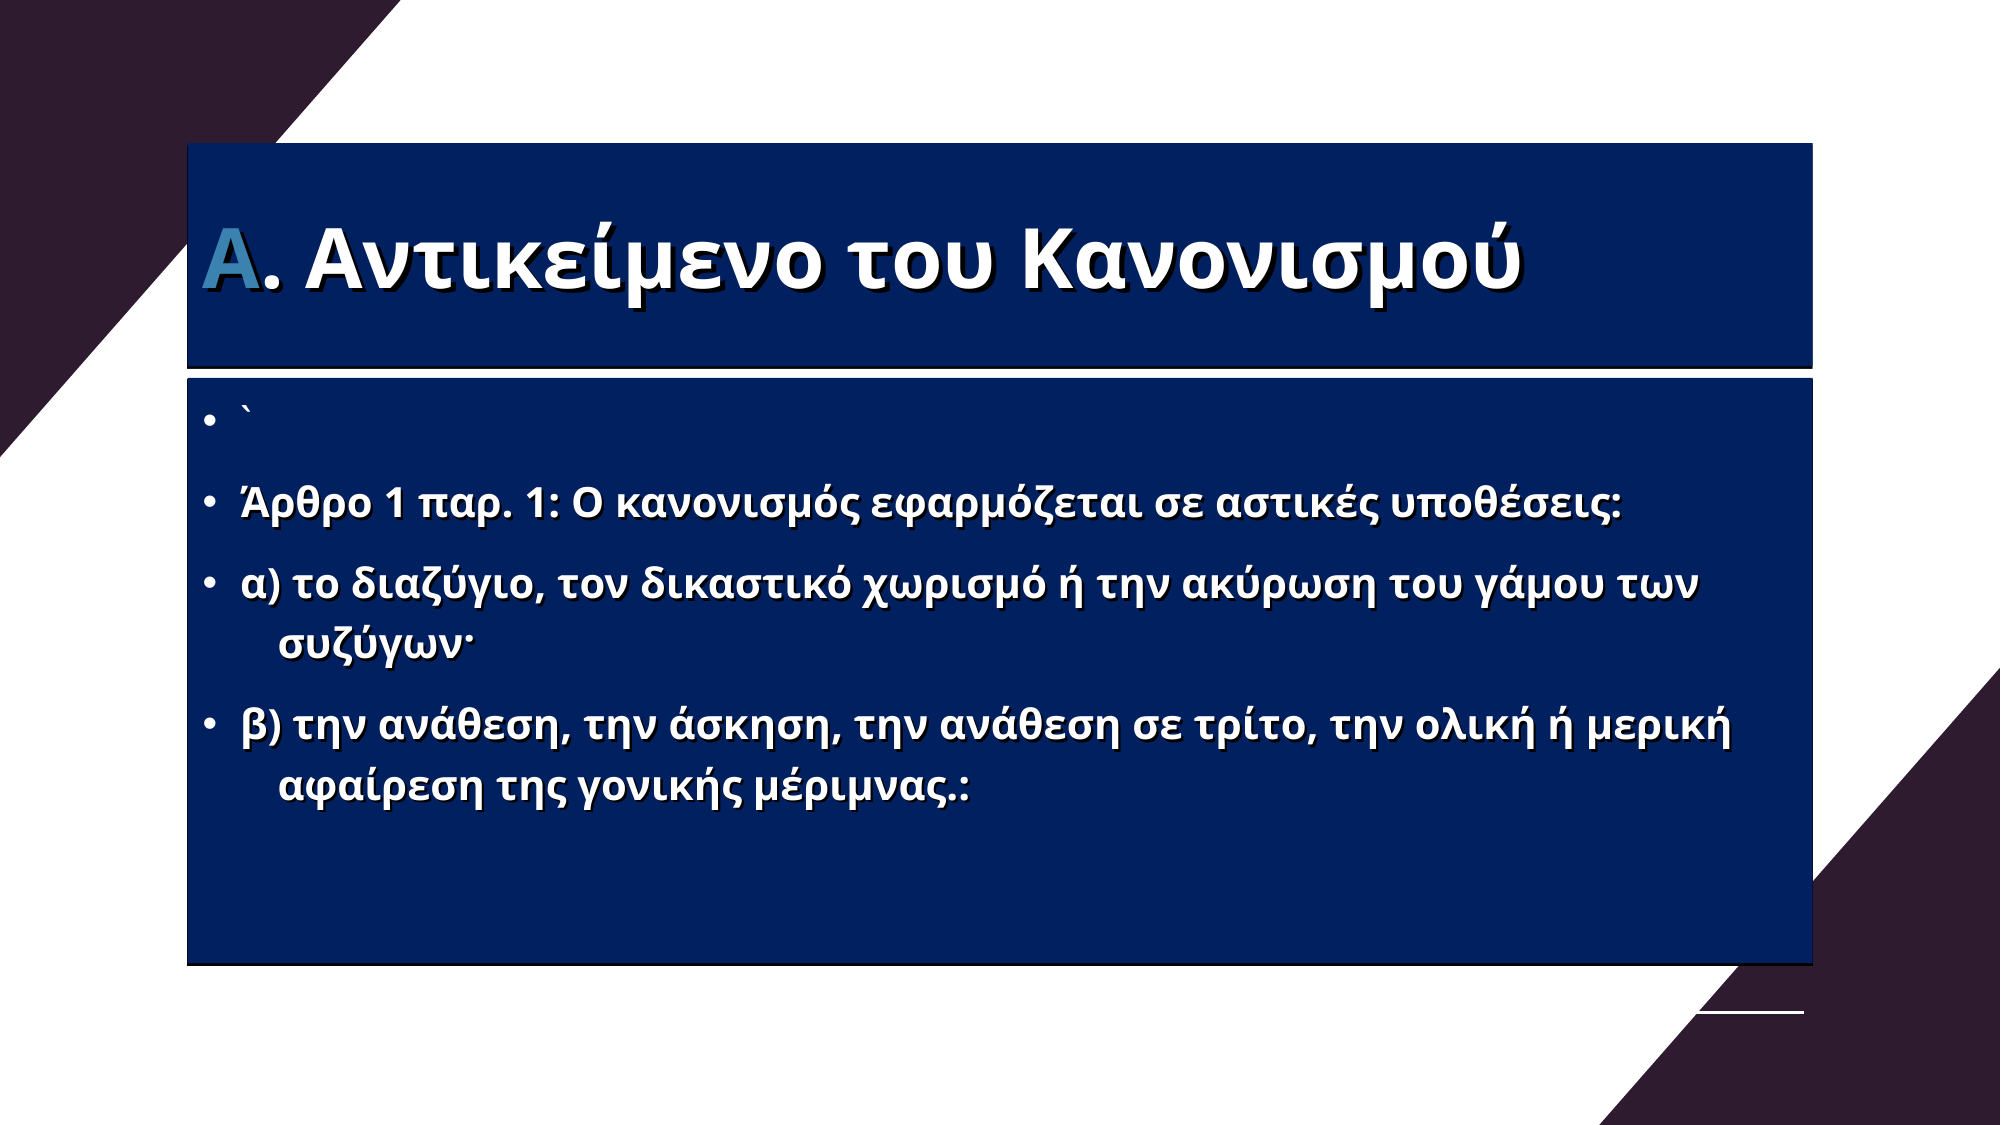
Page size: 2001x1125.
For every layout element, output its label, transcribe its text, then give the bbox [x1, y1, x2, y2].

title Α. Αντικείμενο του Κανονισμού [187, 143, 1813, 367]
list ` Άρθρο 1 παρ. 1: Ο κανονισμός εφαρμόζεται σε αστικές υποθέσεις: α) το διαζύγιο, τον δικαστικό χωρισμό ή την ακύρωση του γάμου των συζύγων· β) την ανάθεση, την άσκηση, την ανάθεση σε τρίτο, την ολική ή μερική αφαίρεση της γονικής μέριμνας.: [187, 377, 1813, 964]
